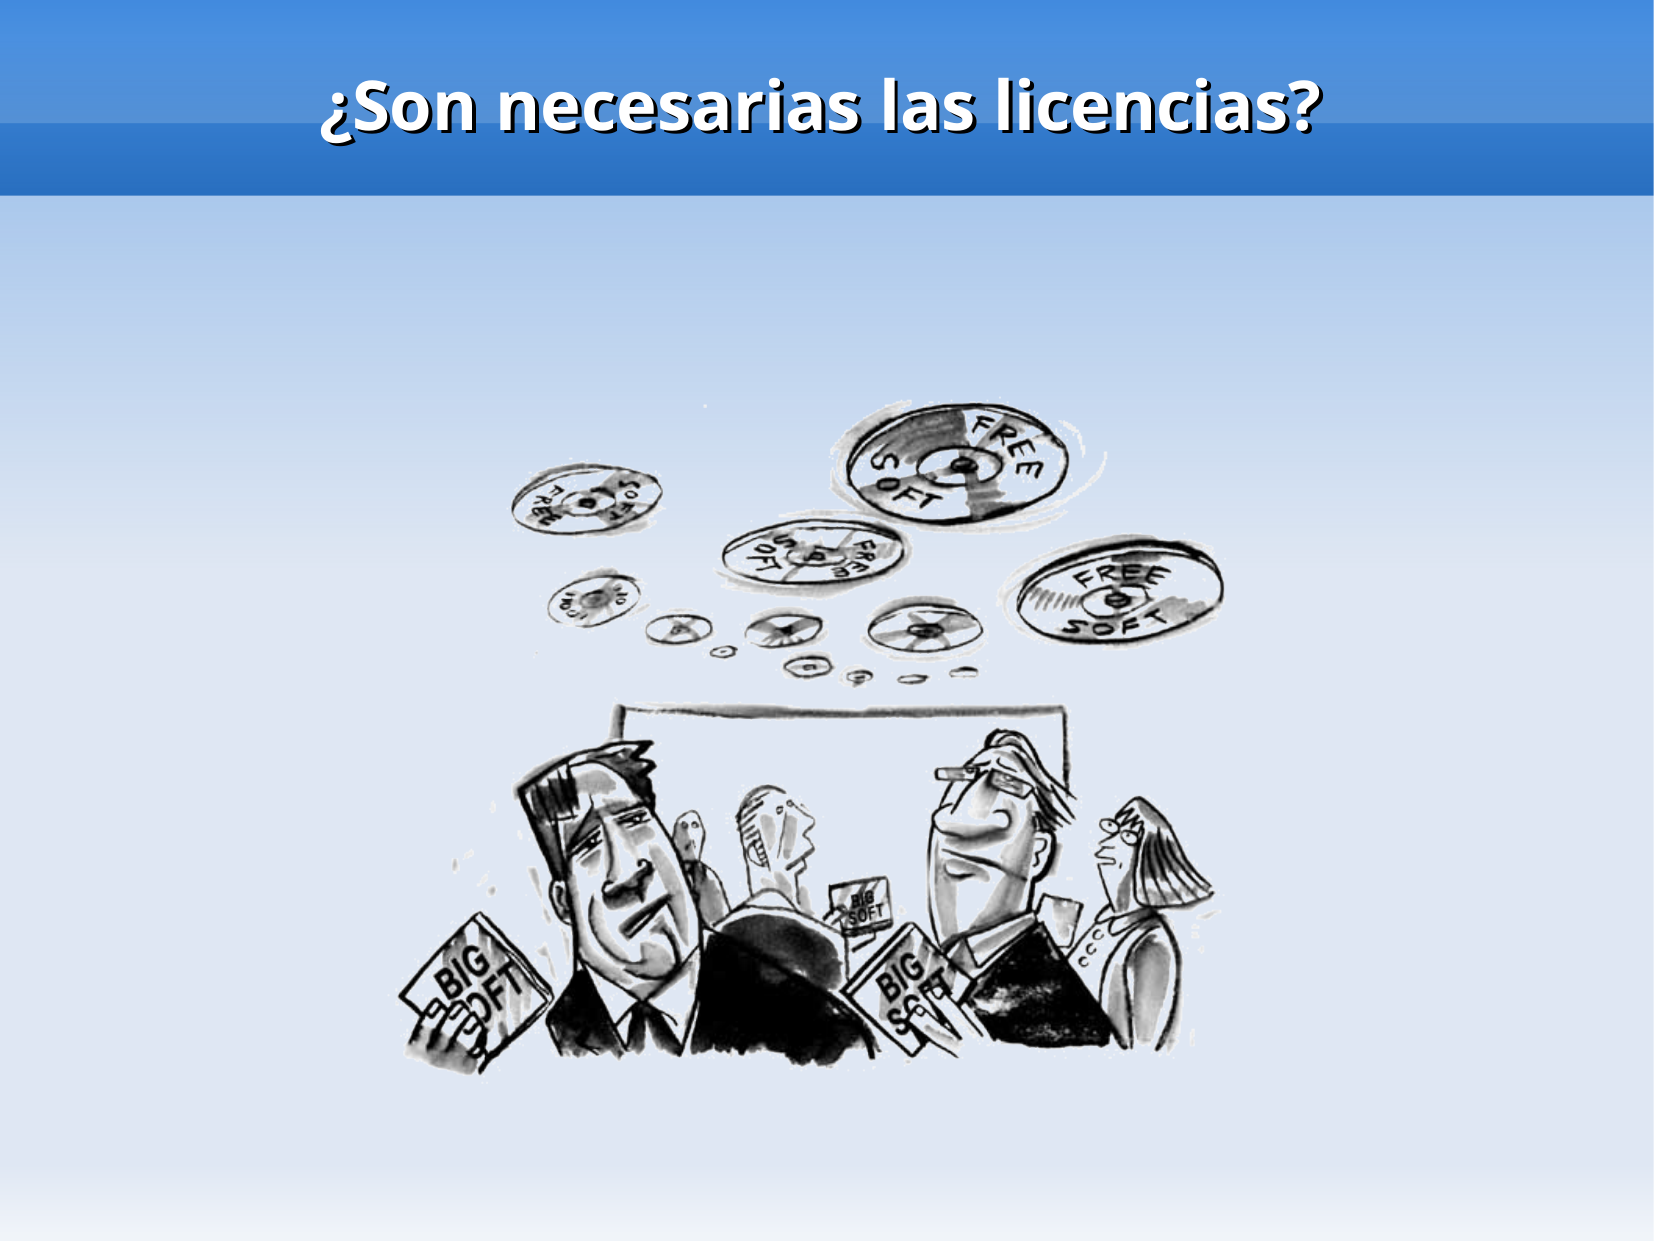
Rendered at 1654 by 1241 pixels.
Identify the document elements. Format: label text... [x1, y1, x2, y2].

title ¿Son necesarias las licencias? [76, 7, 1565, 200]
picture [0, 0, 1654, 1241]
